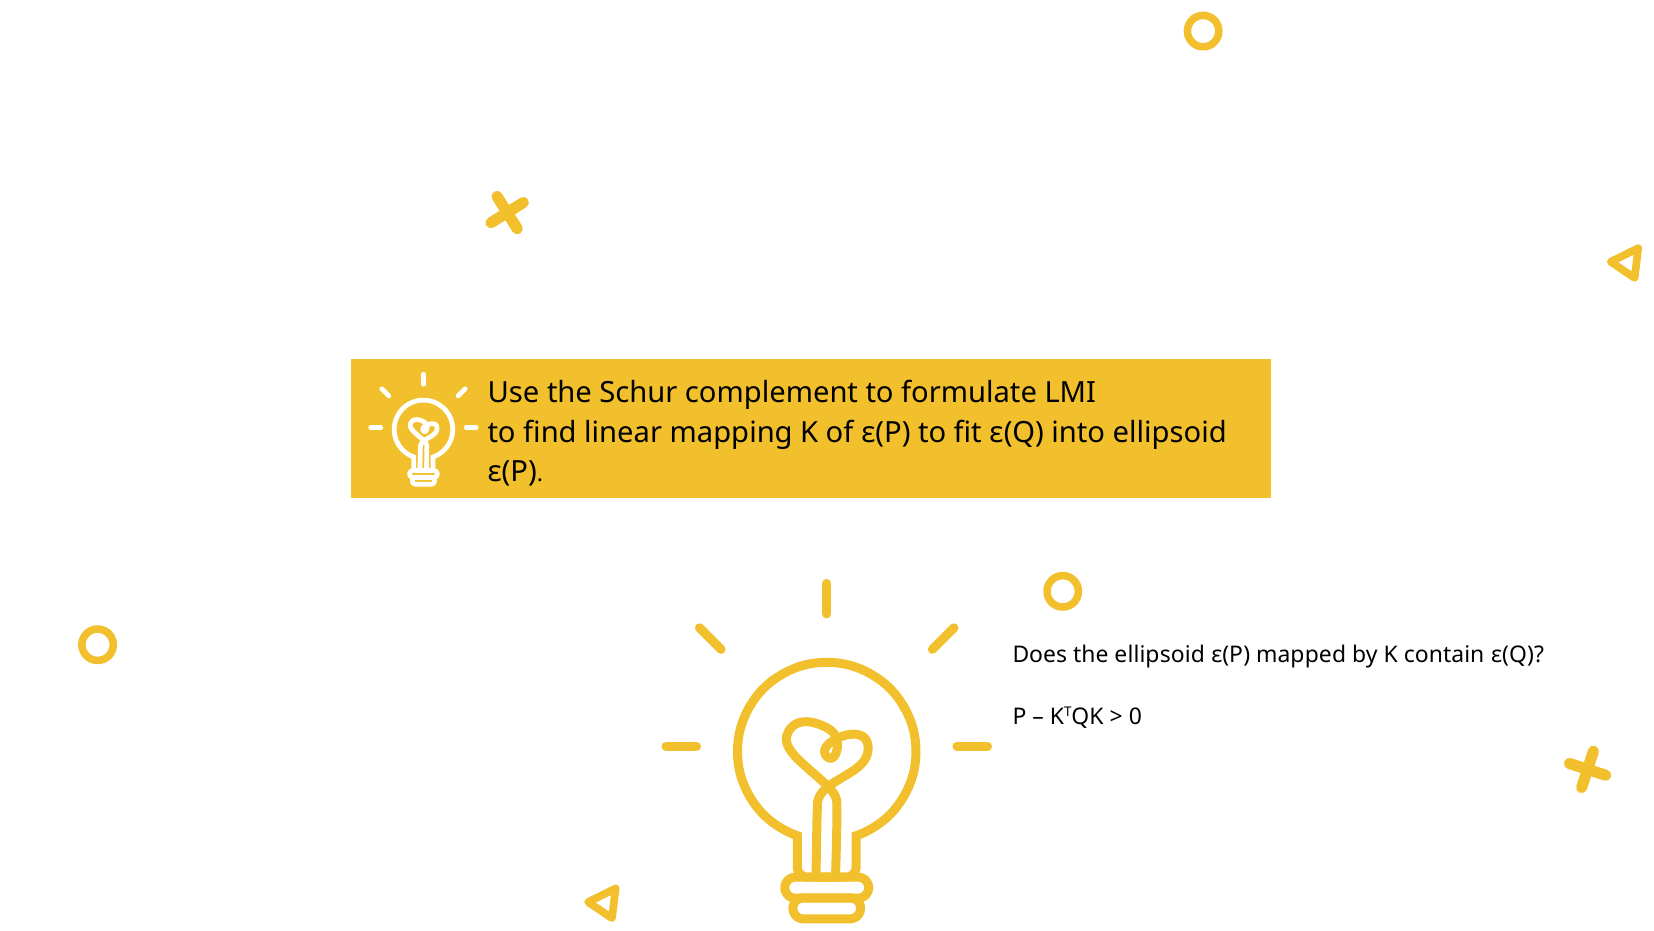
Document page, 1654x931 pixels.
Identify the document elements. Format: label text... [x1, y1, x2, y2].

text_box Does the ellipsoid ε(P) mapped by K contain ε(Q)? P – KTQK > 0 [1012, 637, 1628, 931]
text_box Use the Schur complement to formulate LMI to find linear mapping K of ε(P) to fit ε(Q) into ellipsoid ε(P). [487, 339, 1241, 523]
